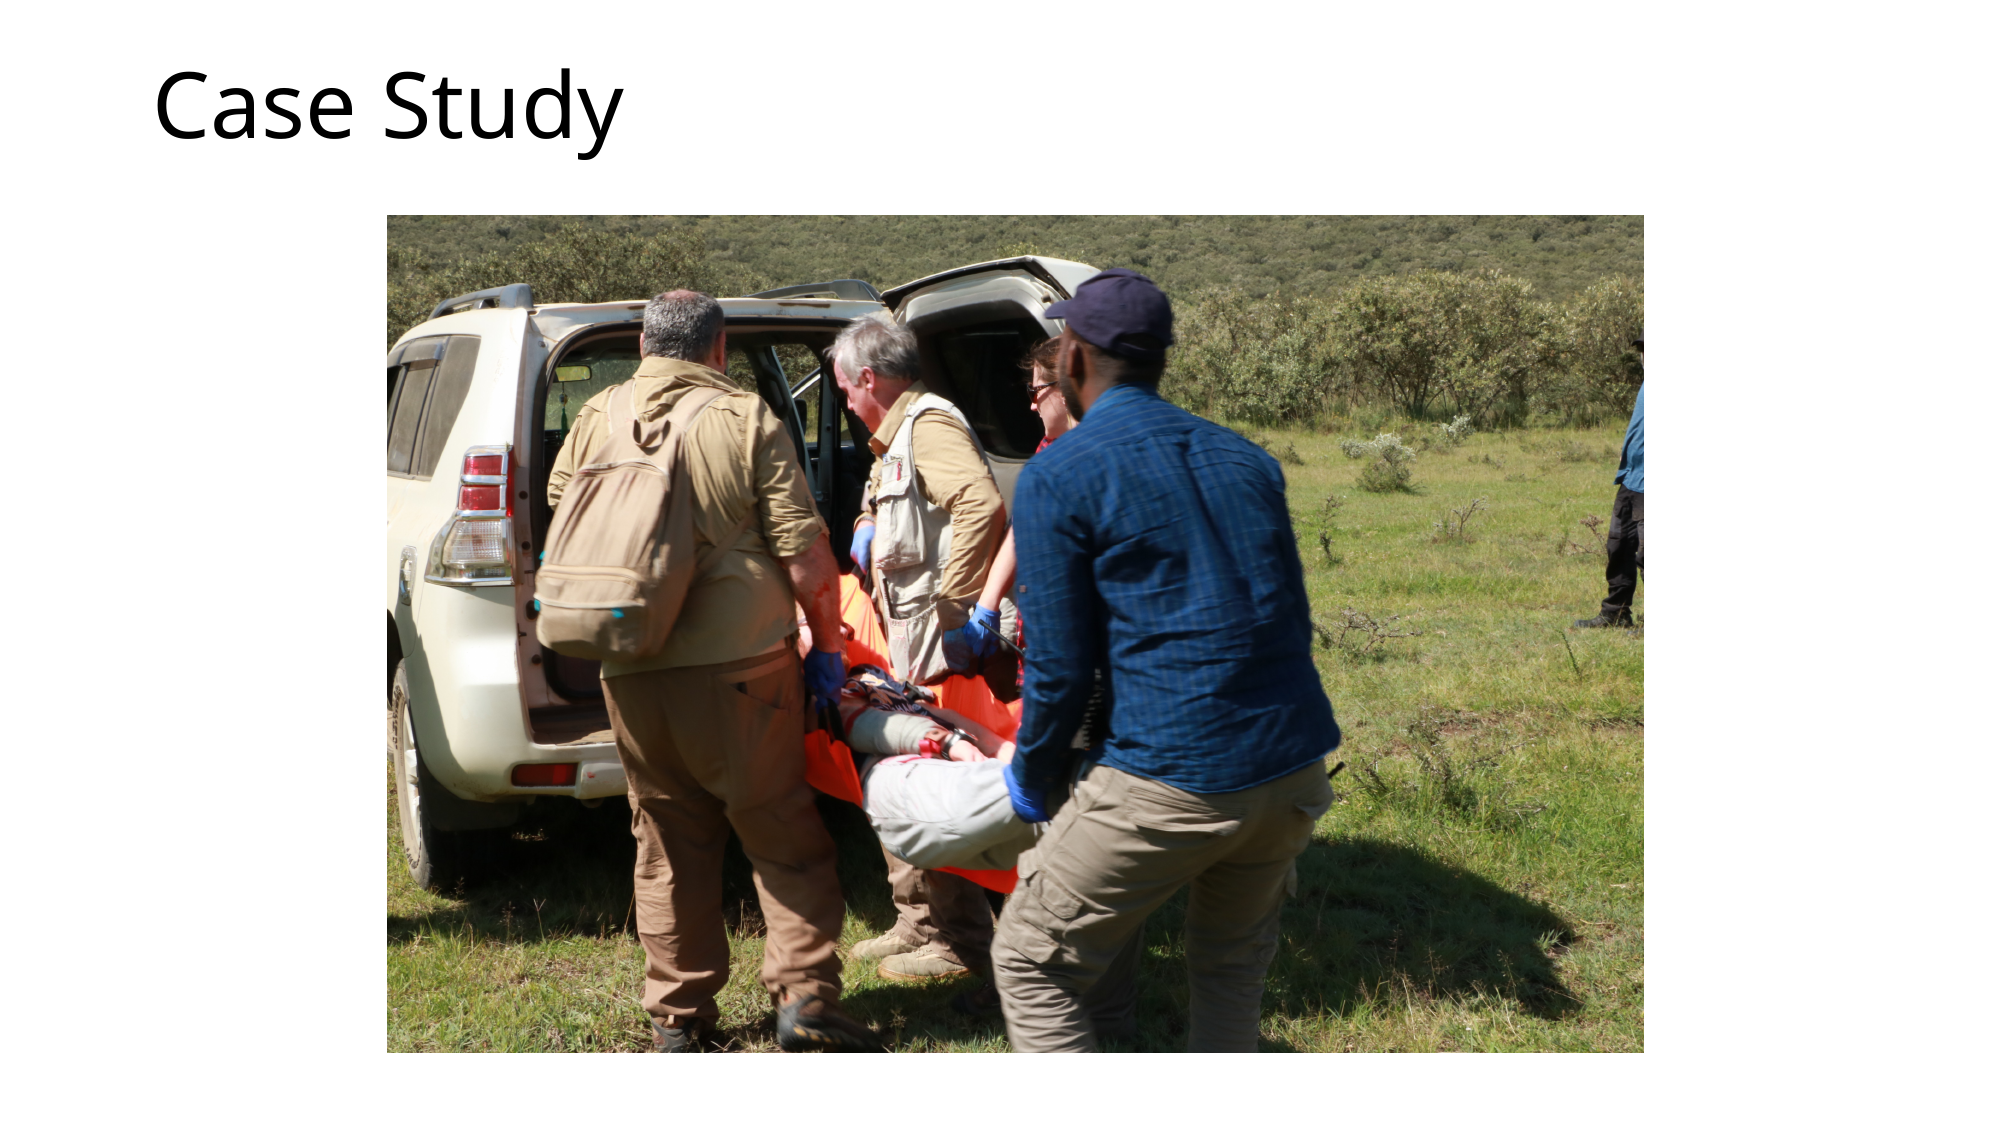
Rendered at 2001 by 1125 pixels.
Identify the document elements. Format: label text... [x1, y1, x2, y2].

title Case Study [137, 0, 1863, 218]
picture [387, 215, 1644, 1053]
